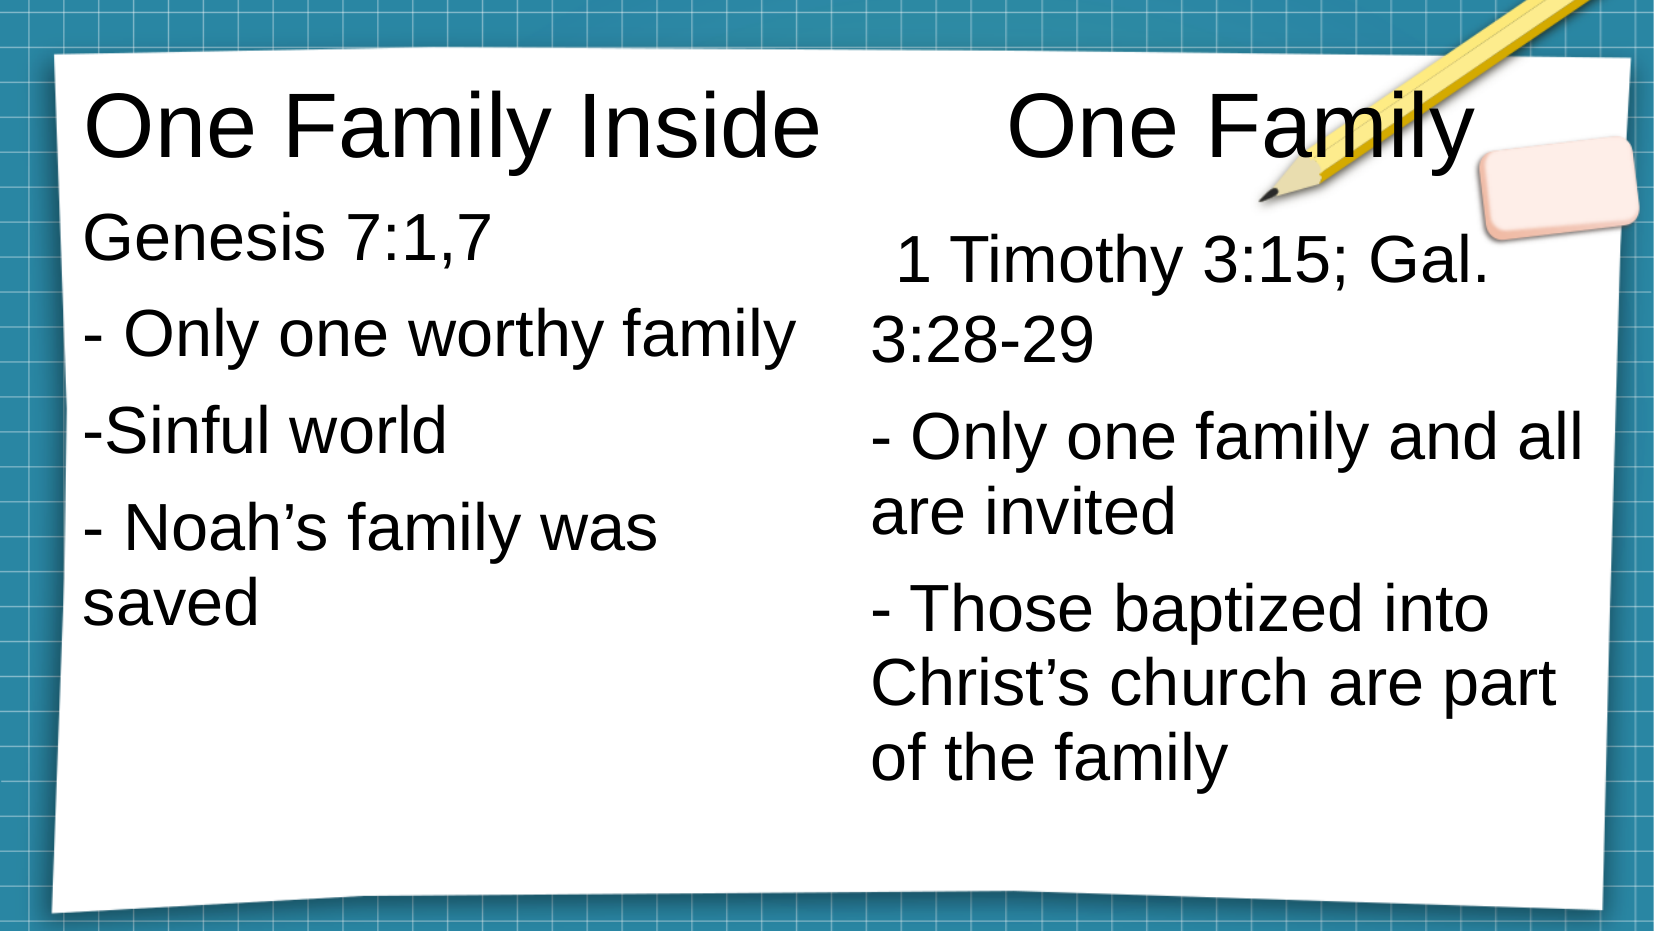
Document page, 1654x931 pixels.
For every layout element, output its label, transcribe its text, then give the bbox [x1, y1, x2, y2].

list One Family 1 Timothy 3:15; Gal. 3:28-29 - Only one family and all are invited - Those baptized into Christ’s church are part of the family [870, 75, 1613, 901]
list One Family Inside Genesis 7:1,7 - Only one worthy family -Sinful world - Noah’s family was saved [82, 75, 826, 901]
picture [0, 0, 1654, 931]
